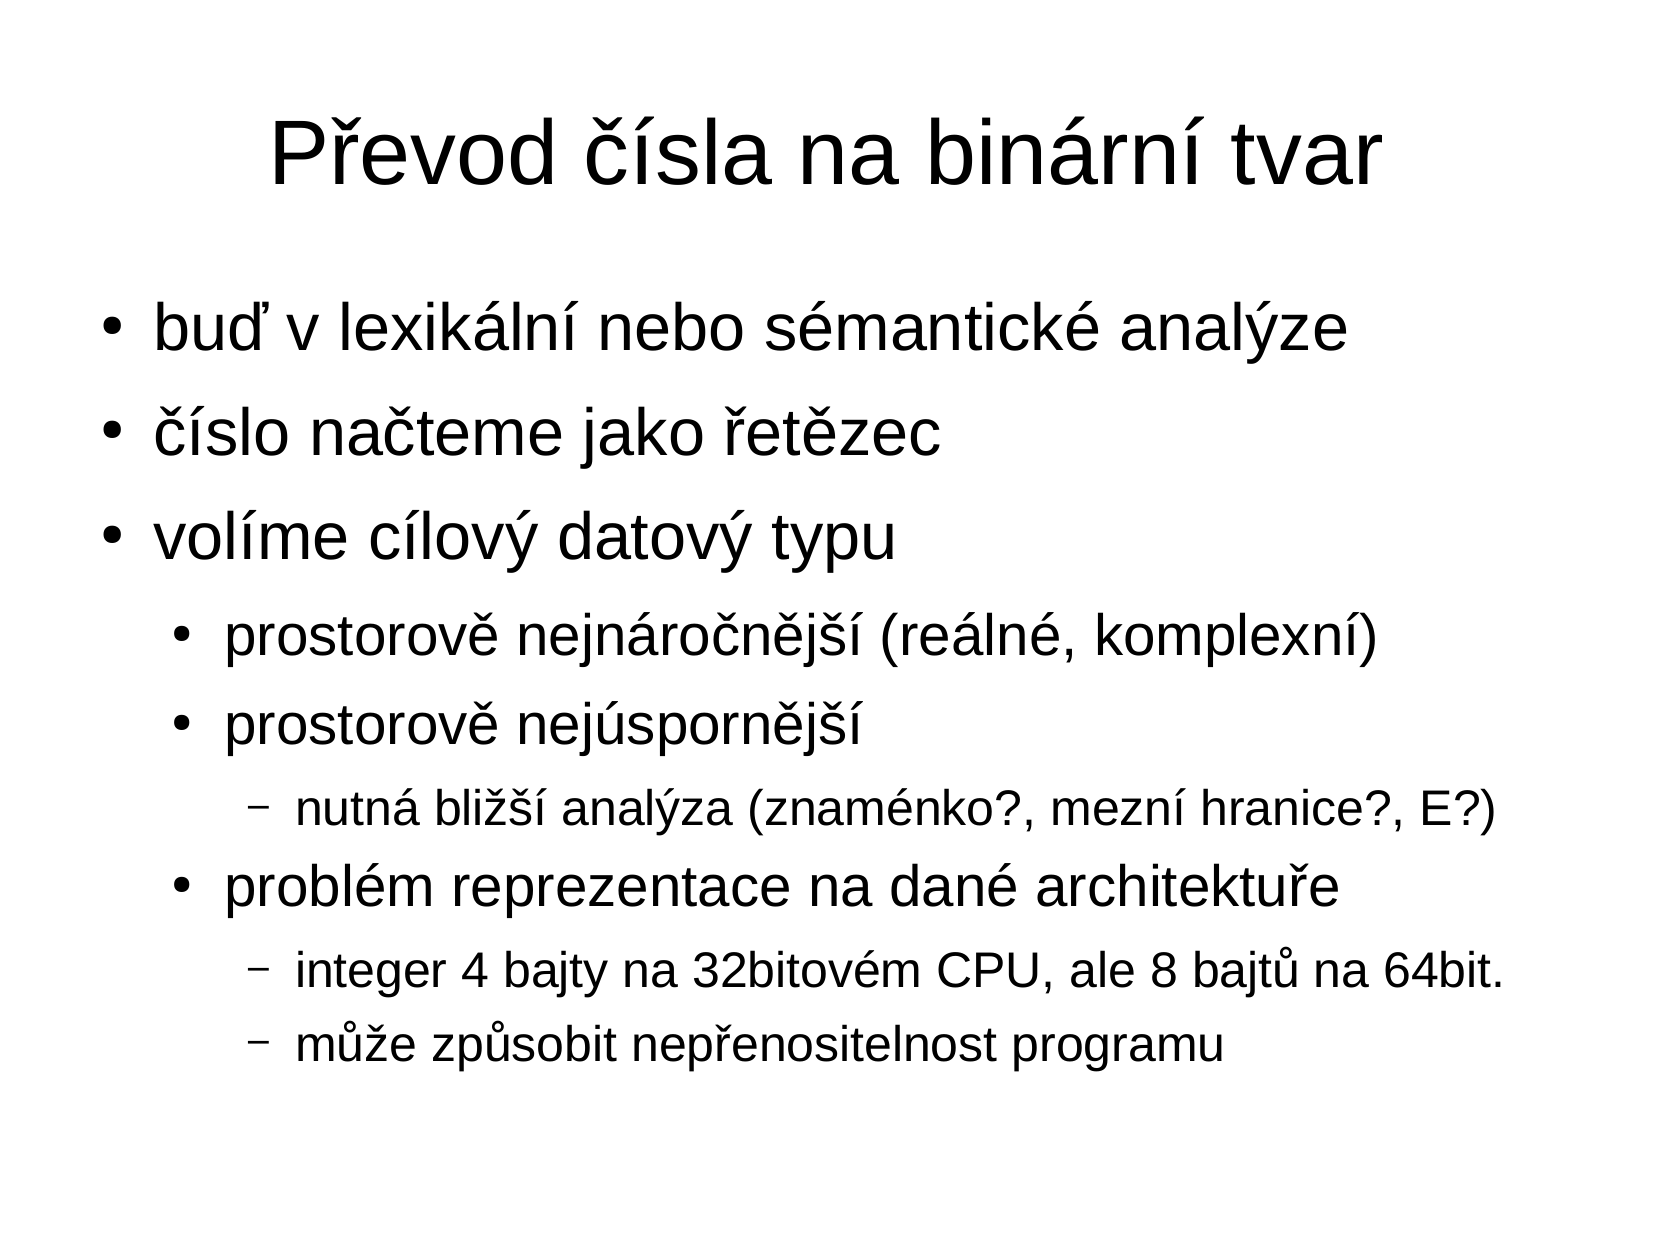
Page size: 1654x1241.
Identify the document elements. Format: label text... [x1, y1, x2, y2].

title Převod čísla na binární tvar [82, 56, 1571, 250]
list buď v lexikální nebo sémantické analýze číslo načteme jako řetězec volíme cílový datový typu prostorově nejnáročnější (reálné, komplexní) prostorově nejúspornější nutná bližší analýza (znaménko?, mezní hranice?, E?) problém reprezentace na dané architektuře integer 4 bajty na 32bitovém CPU, ale 8 bajtů na 64bit. může způsobit nepřenositelnost programu [82, 290, 1571, 1094]
